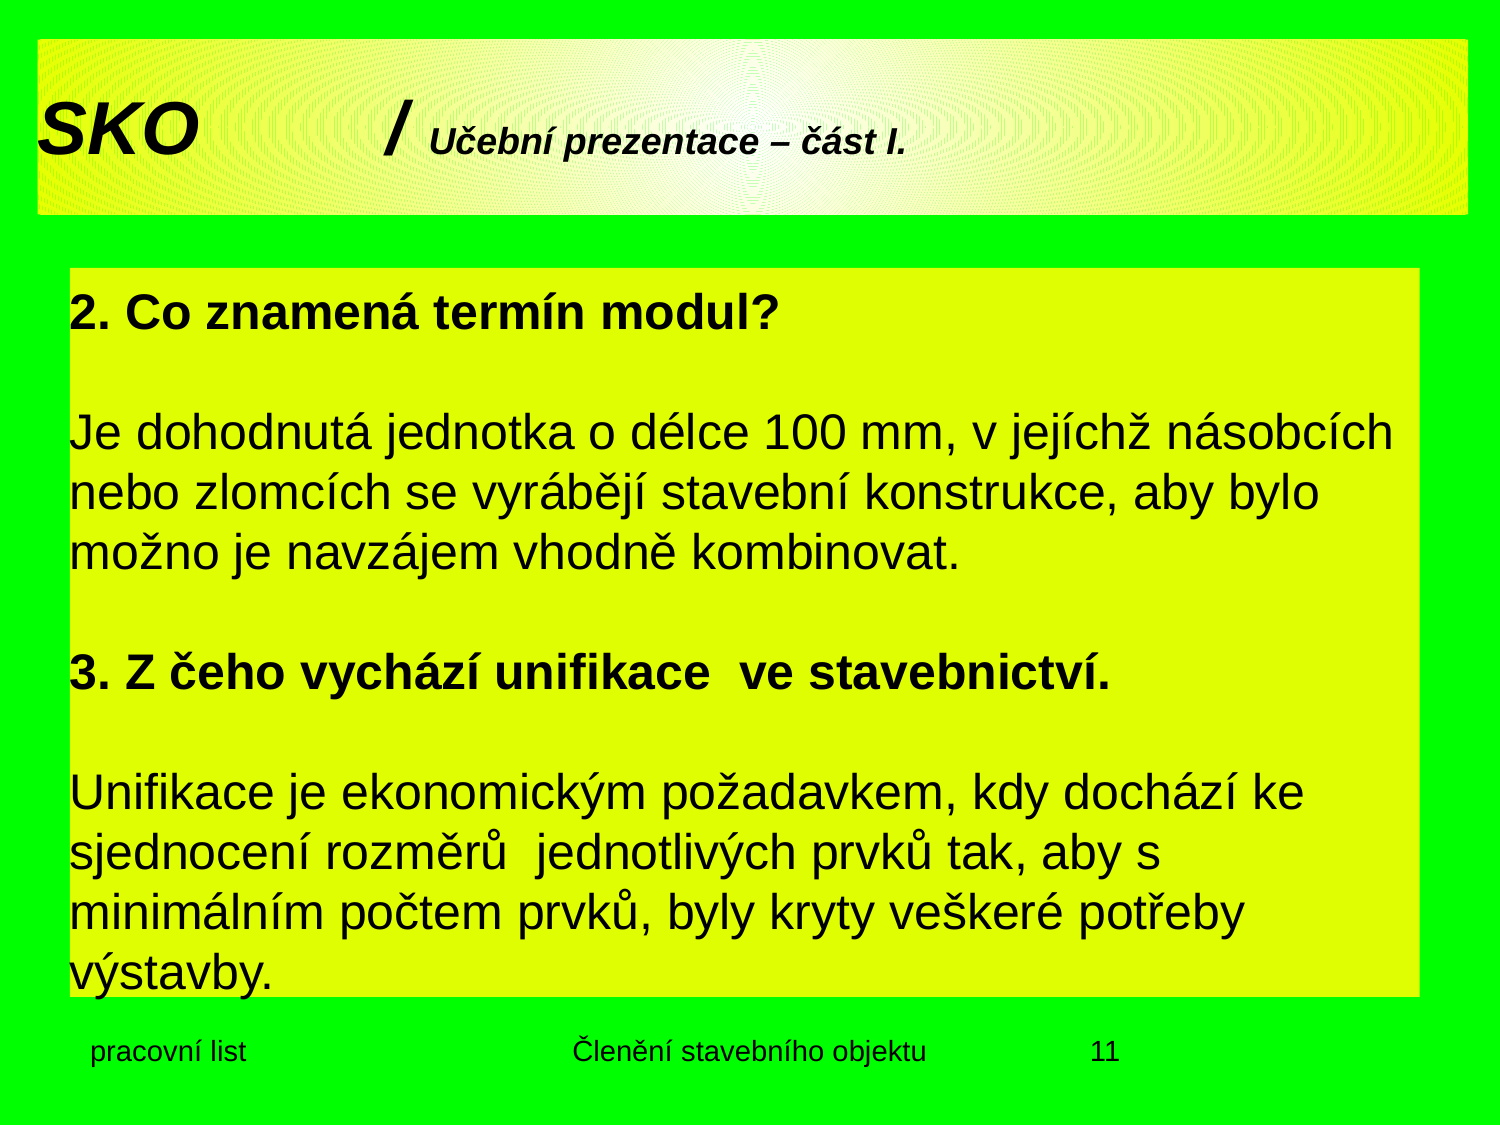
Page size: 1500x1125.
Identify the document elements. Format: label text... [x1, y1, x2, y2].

text_box pracovní list [75, 1024, 426, 1103]
text_box Členění stavebního objektu [512, 1024, 988, 1103]
text_box [1074, 1024, 1426, 1103]
text_box 2. Co znamená termín modul? Je dohodnutá jednotka o délce 100 mm, v jejíchž násobcích nebo zlomcích se vyrábějí stavební konstrukce, aby bylo možno je navzájem vhodně kombinovat. 3. Z čeho vychází unifikace ve stavebnictví. Unifikace je ekonomickým požadavkem, kdy dochází ke sjednocení rozměrů jednotlivých prvků tak, aby s minimálním počtem prvků, byly kryty veškeré potřeby výstavby. [69, 267, 1420, 997]
text_box SKO / Učební prezentace – část I. [38, 40, 1468, 214]
